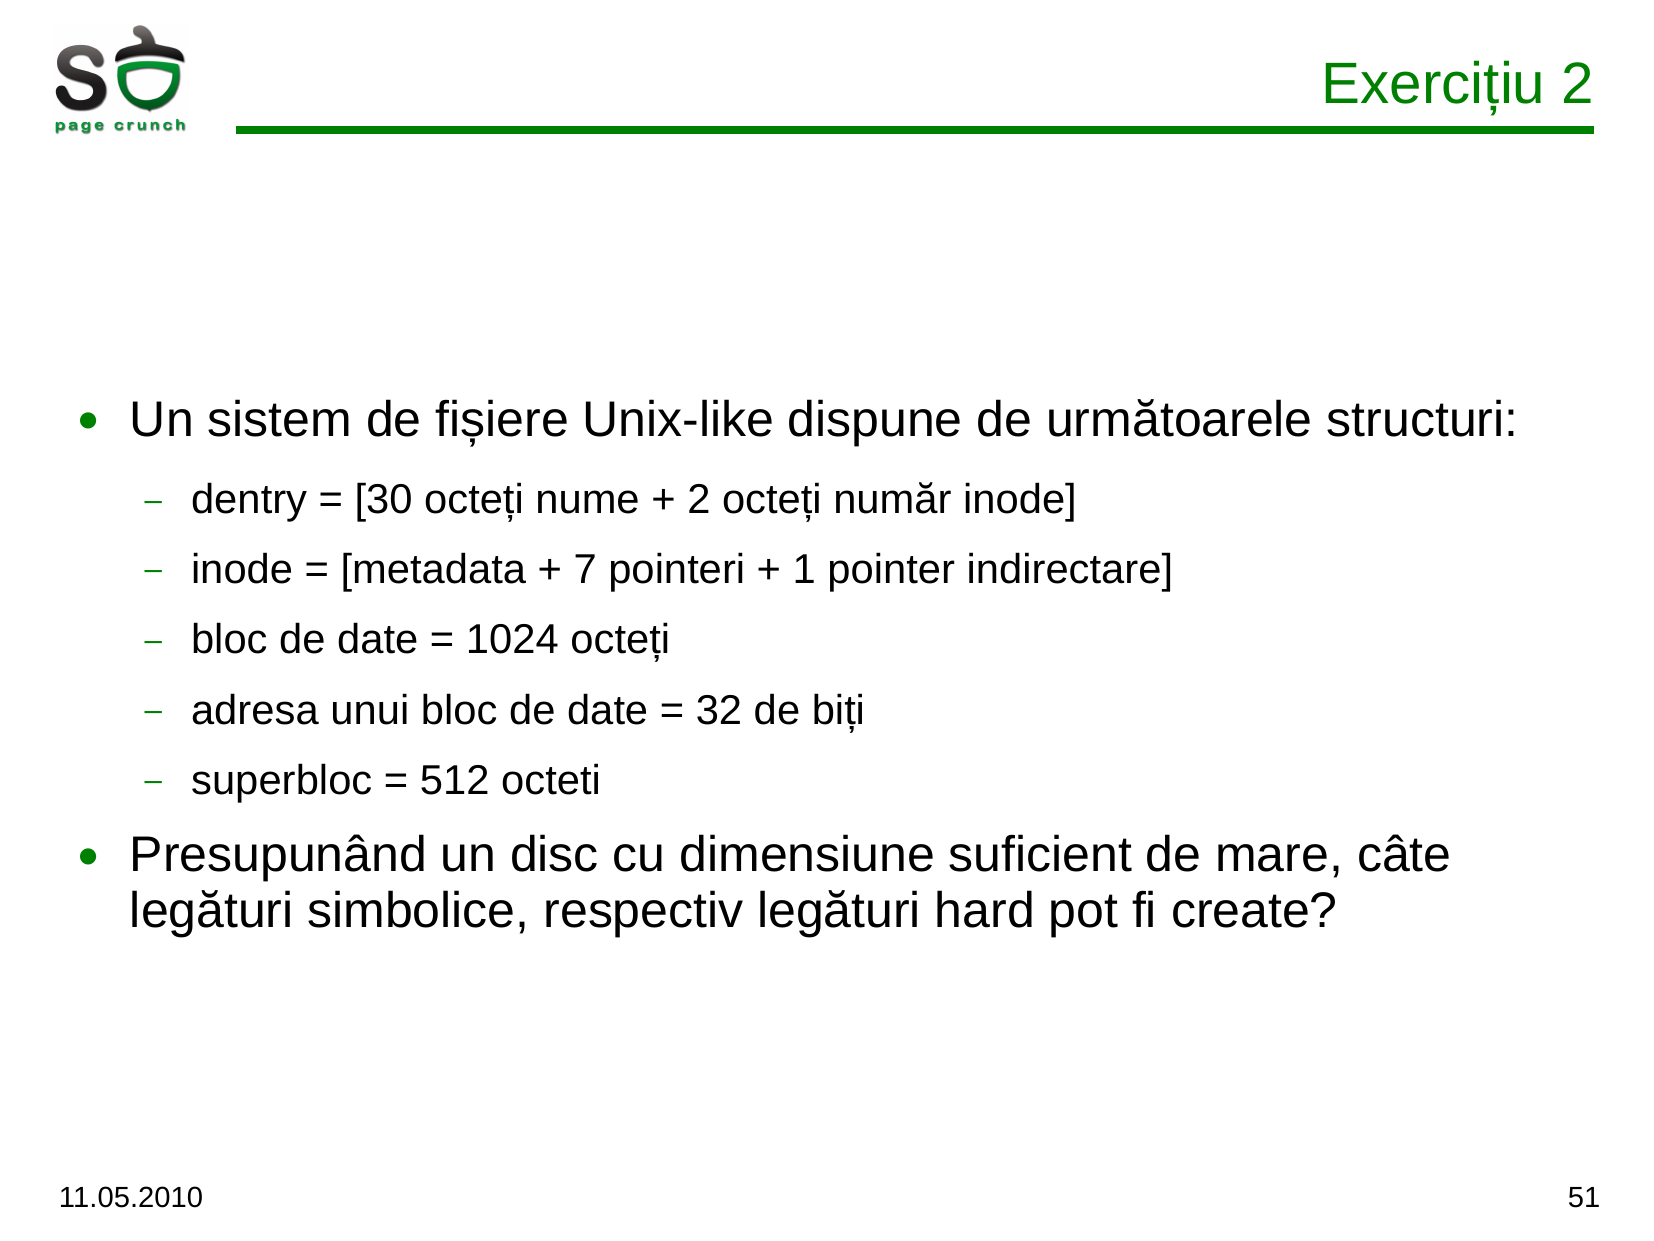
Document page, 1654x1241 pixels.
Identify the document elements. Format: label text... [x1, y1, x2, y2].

picture [53, 23, 188, 136]
list Un sistem de fișiere Unix-like dispune de următoarele structuri: dentry = [30 octeți nume + 2 octeți număr inode] inode = [metadata + 7 pointeri + 1 pointer indirectare] bloc de date = 1024 octeți adresa unui bloc de date = 32 de biți superbloc = 512 octeti Presupunând un disc cu dimensiune suficient de mare, câte legături simbolice, respectiv legături hard pot fi create? [59, 177, 1595, 1152]
title Exercițiu 2 [236, 49, 1595, 119]
